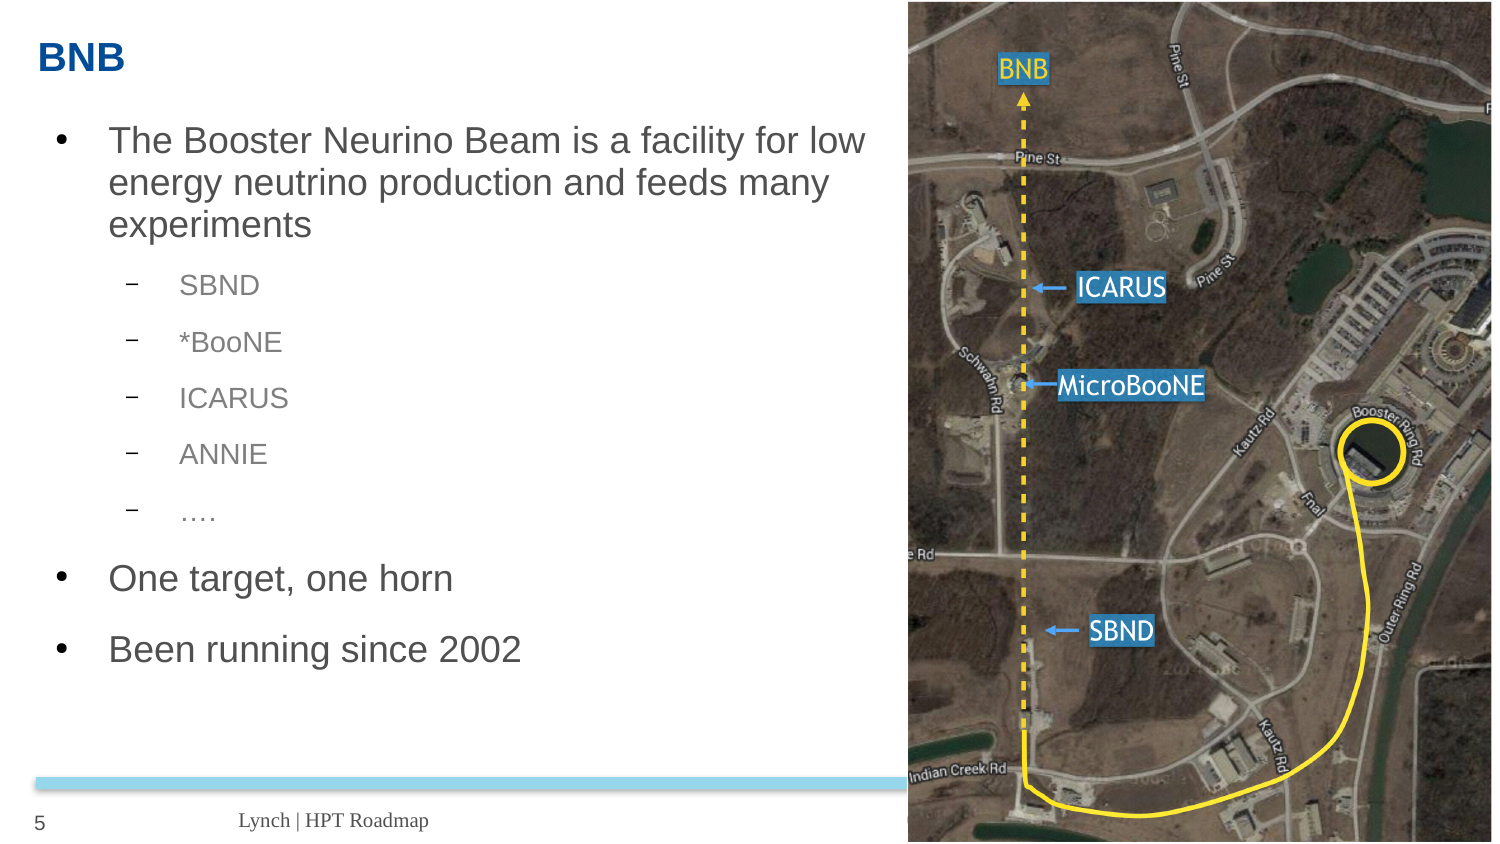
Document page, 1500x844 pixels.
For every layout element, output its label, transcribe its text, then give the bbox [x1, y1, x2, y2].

title BNB [37, 30, 907, 84]
list The Booster Neurino Beam is a facility for low energy neutrino production and feeds many experiments SBND *BooNE ICARUS ANNIE …. One target, one horn Been running since 2002 [37, 119, 893, 742]
picture [907, 0, 1493, 844]
